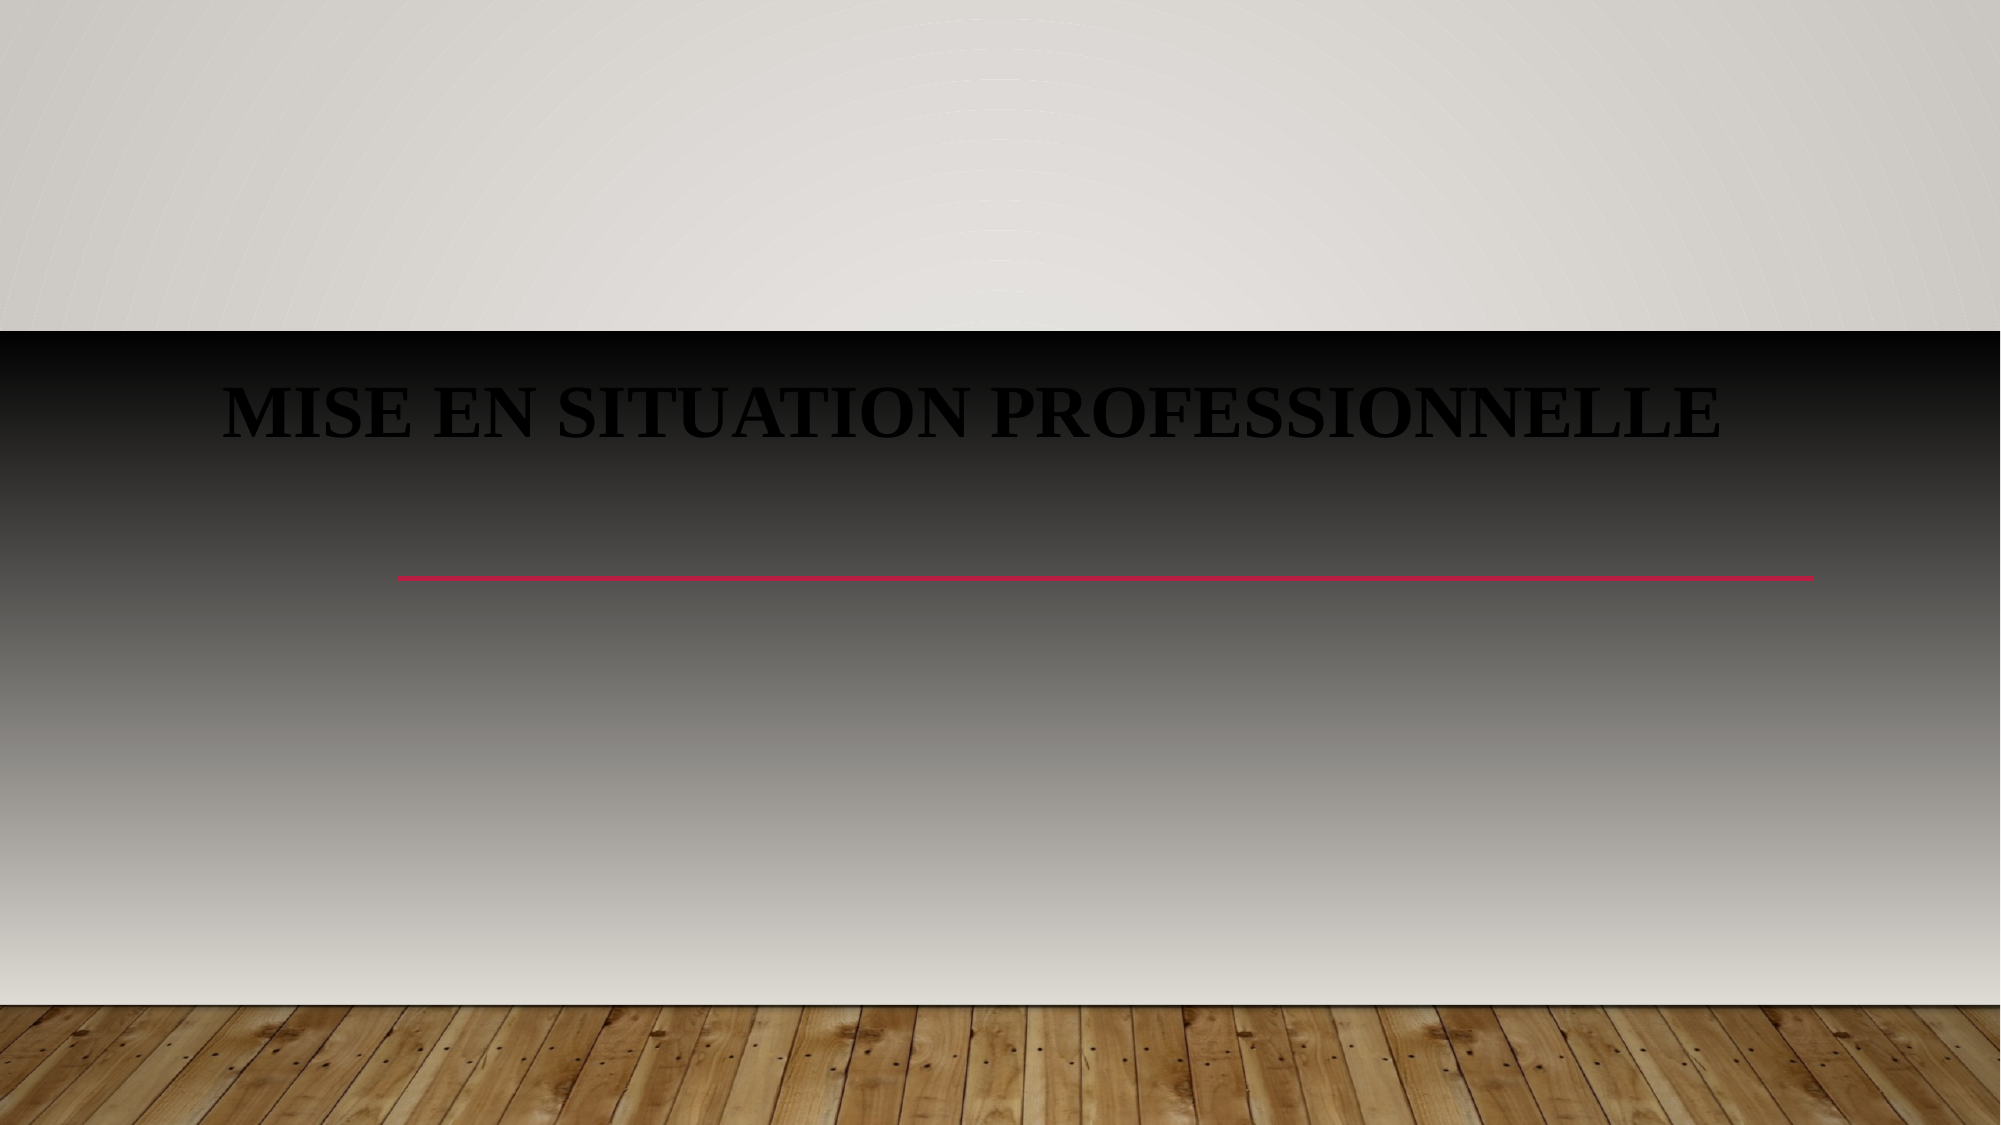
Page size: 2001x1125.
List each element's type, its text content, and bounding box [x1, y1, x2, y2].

title Mise en situation professionnelle [32, 131, 1814, 549]
subtitle [396, 579, 1814, 740]
